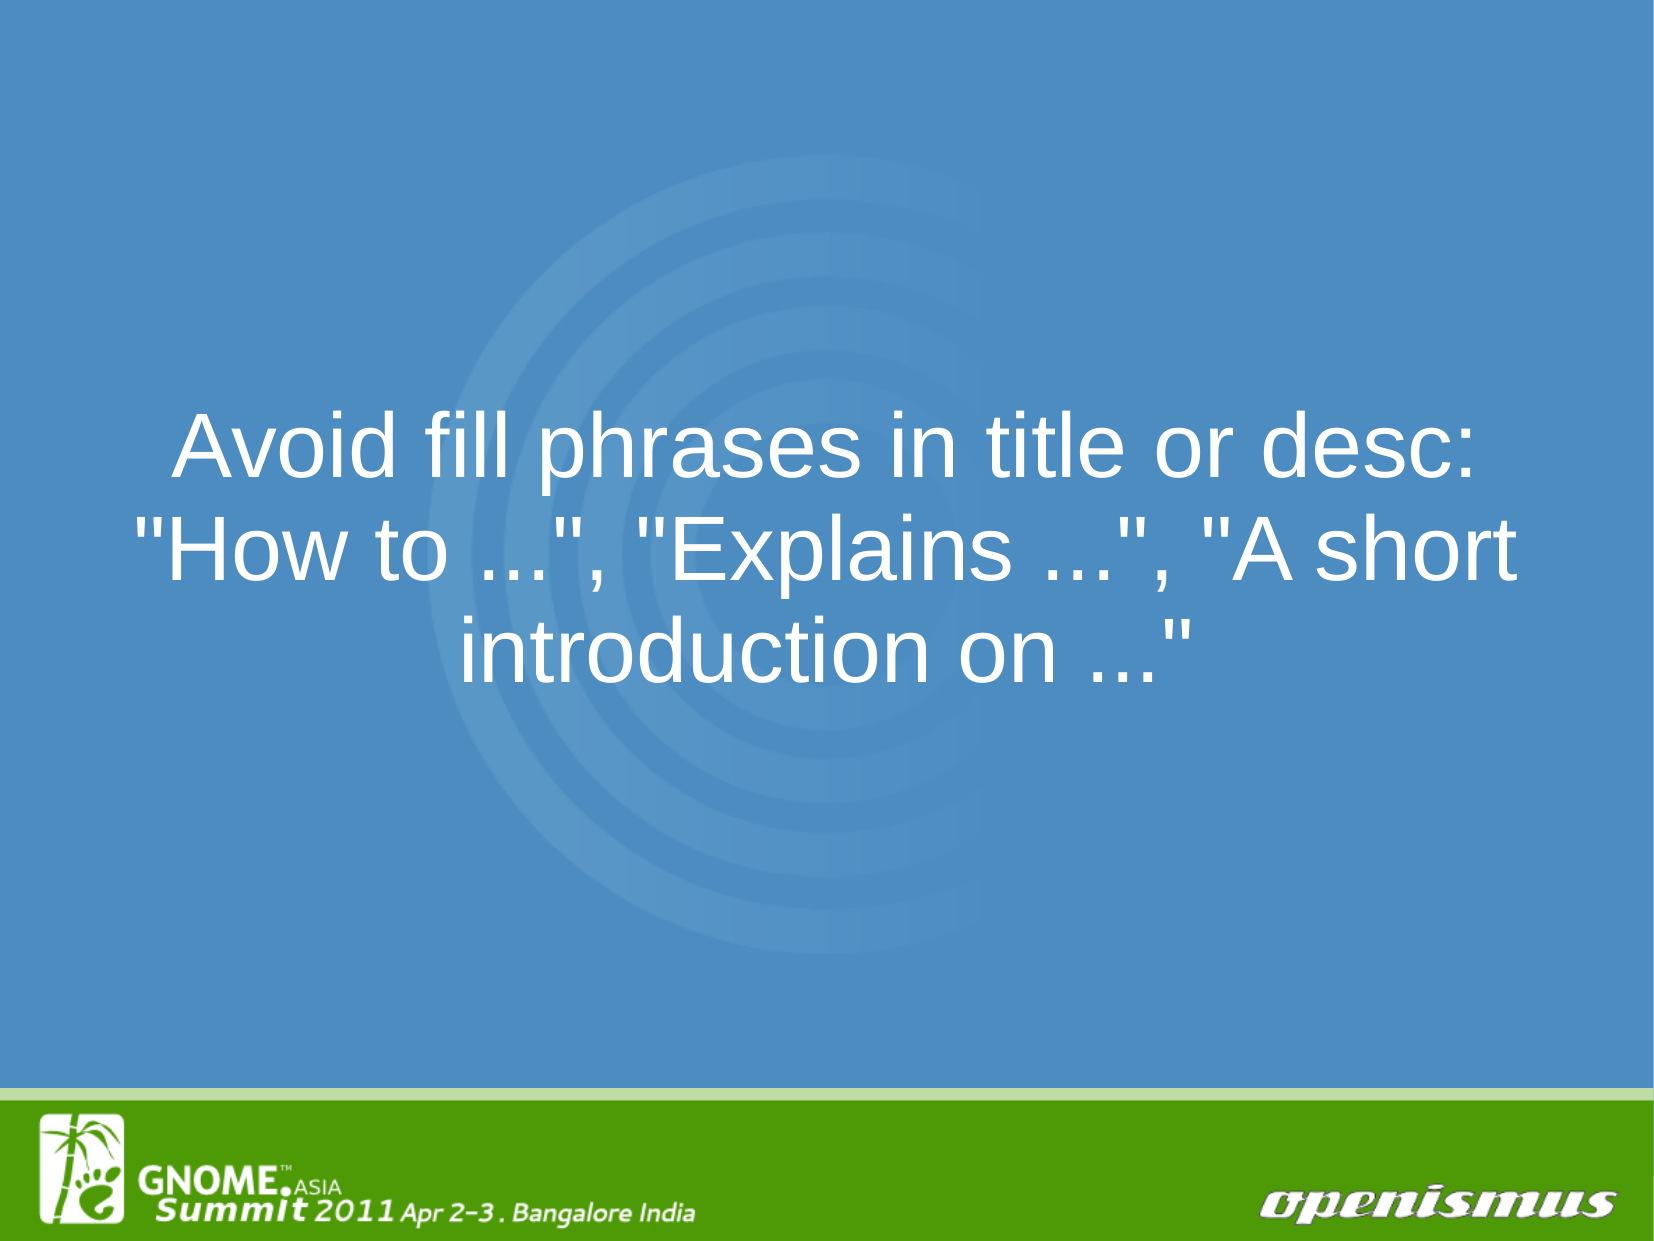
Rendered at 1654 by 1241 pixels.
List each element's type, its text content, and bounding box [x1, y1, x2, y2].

picture [0, 0, 1654, 1241]
title Avoid fill phrases in title or desc: "How to ...", "Explains ...", "A short introduction on ..." [82, 394, 1571, 703]
